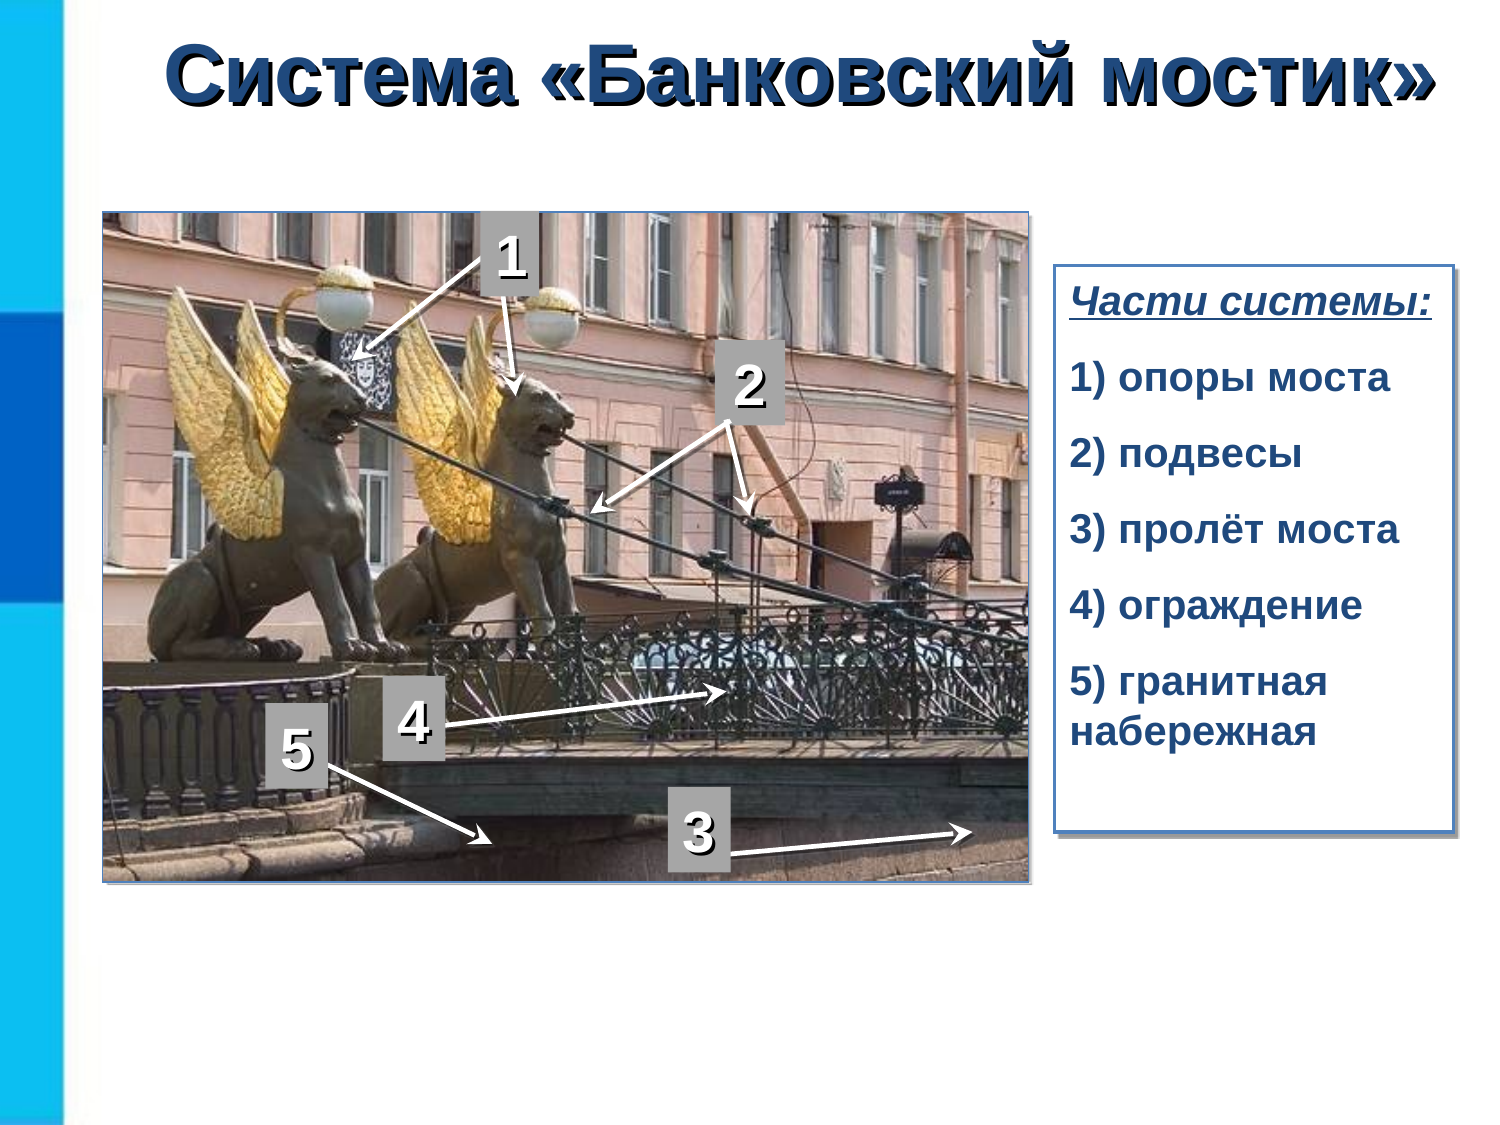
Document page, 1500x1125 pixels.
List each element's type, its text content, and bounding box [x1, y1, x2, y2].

text_box 1 [480, 210, 540, 297]
text_box 2 [714, 339, 786, 426]
text_box Система «Банковский мостик» [123, 11, 1500, 128]
text_box 5 [265, 703, 329, 789]
text_box 3 [667, 786, 731, 873]
text_box 4 [382, 675, 446, 762]
text_box Части системы: 1) опоры моста 2) подвесы 3) пролёт моста 4) ограждение 5) гранитная набережная [1054, 265, 1454, 833]
picture [0, 0, 1500, 1125]
